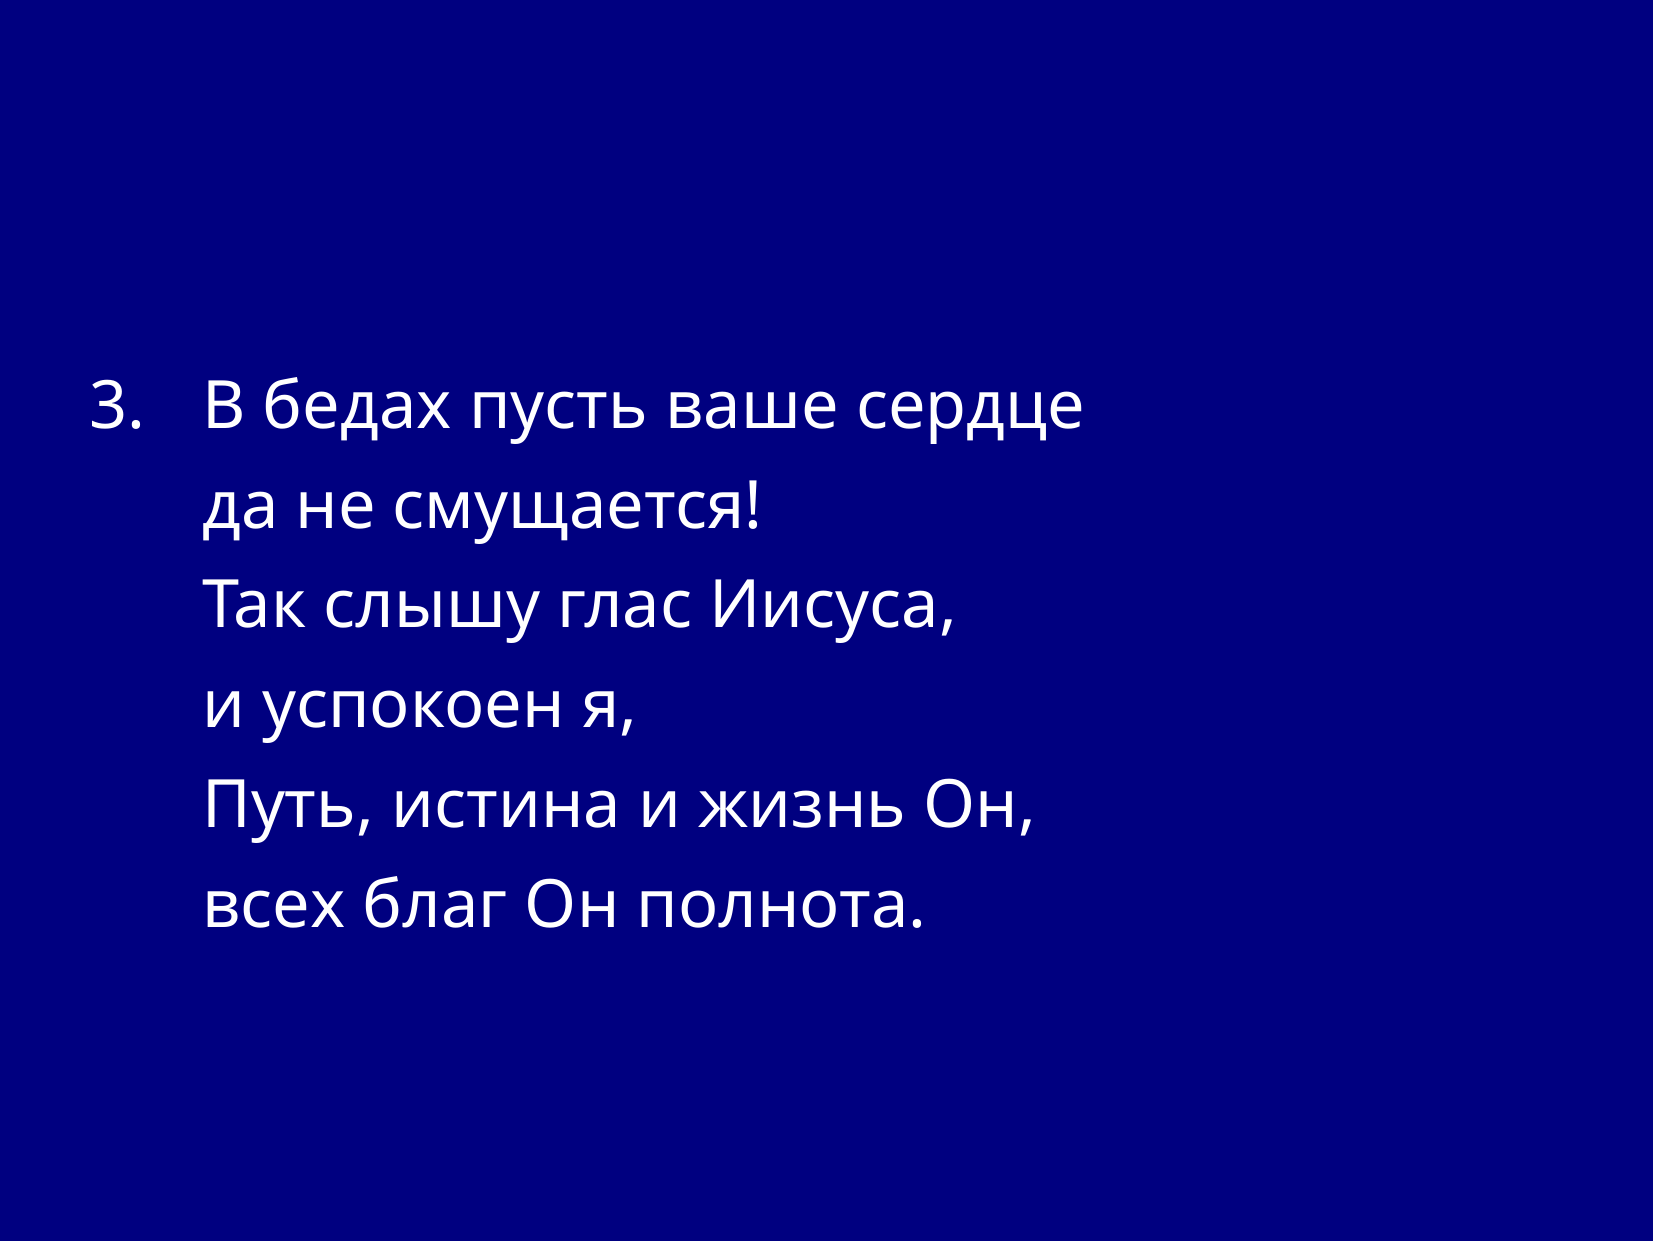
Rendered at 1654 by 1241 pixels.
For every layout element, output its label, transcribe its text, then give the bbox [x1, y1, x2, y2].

text_box 3. В бедах пусть ваше сердце да не смущается! Так слышу глас Иисуса, и успокоен я, Путь, истина и жизнь Он, всех благ Он полнота. [75, 150, 1576, 1163]
